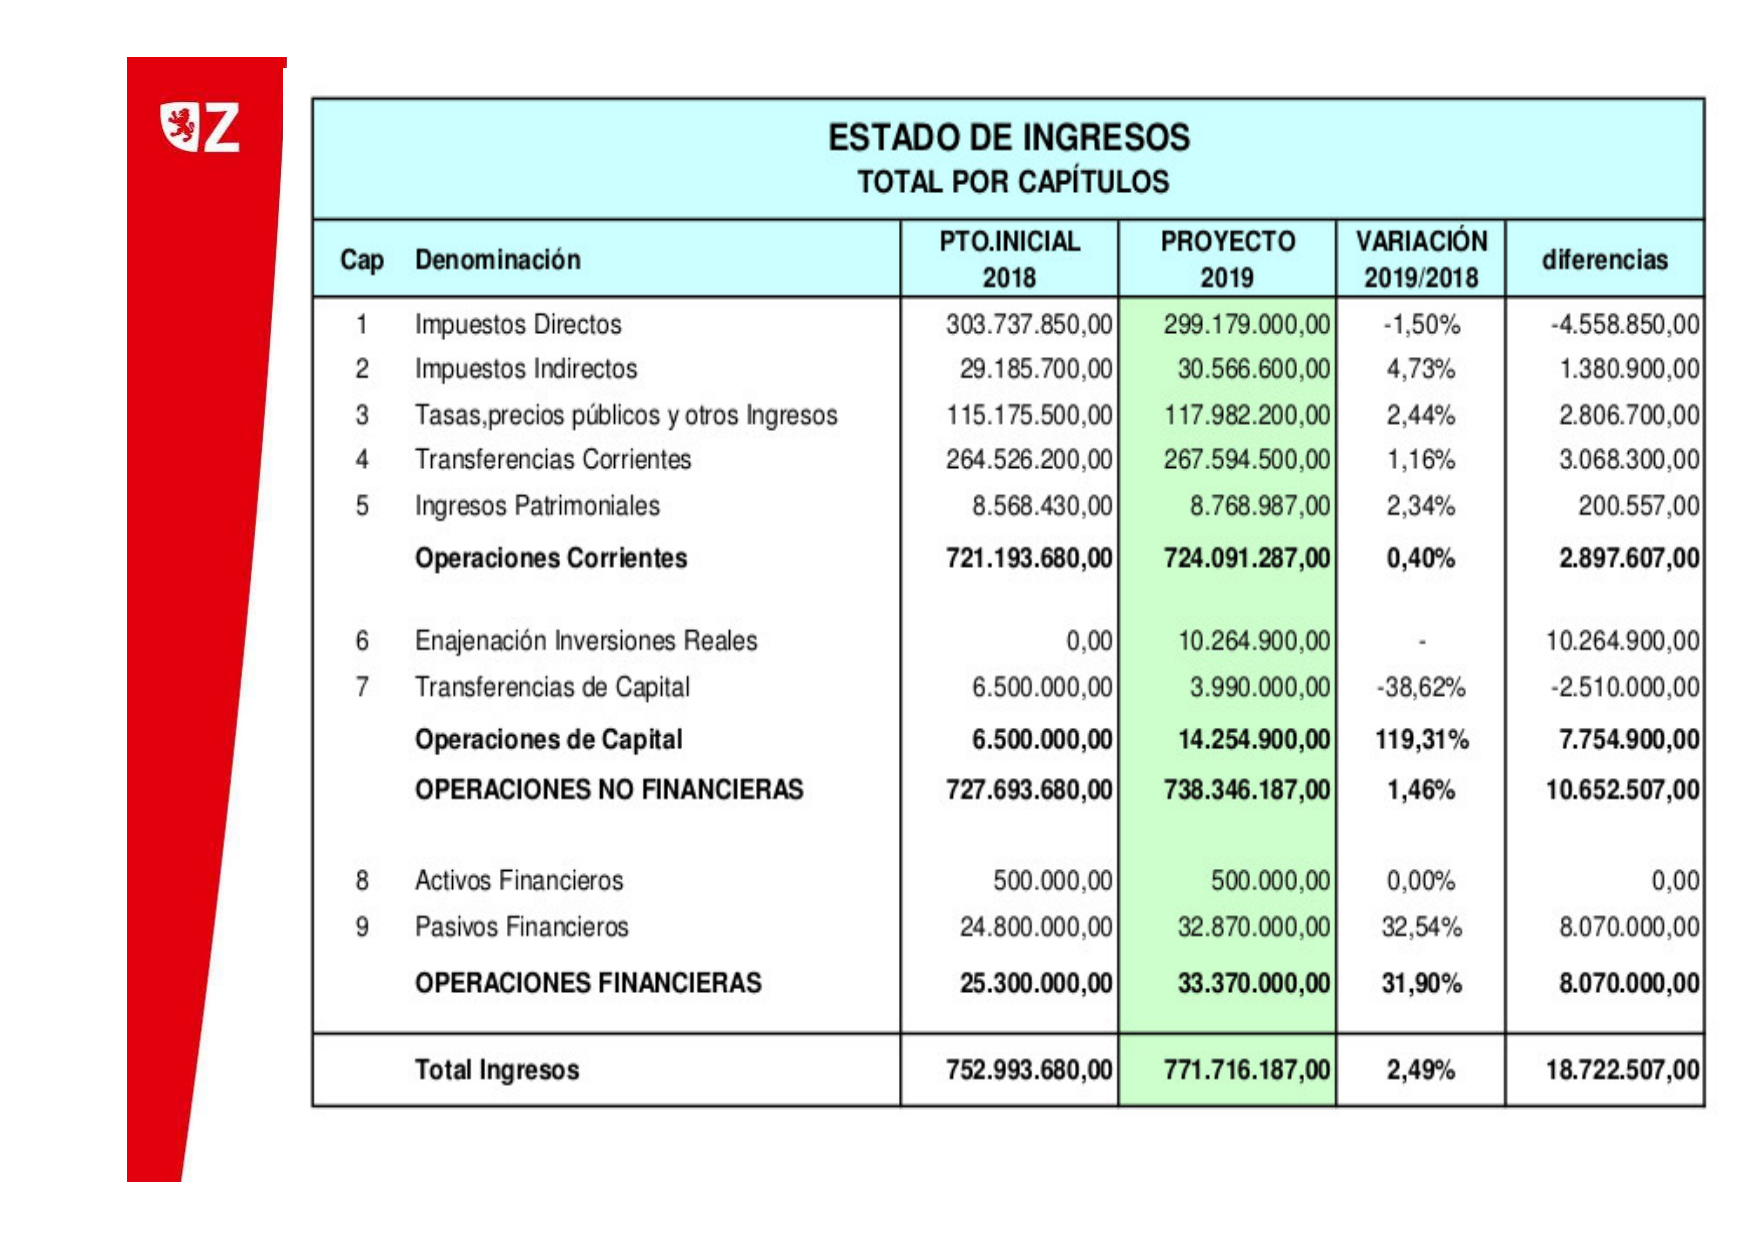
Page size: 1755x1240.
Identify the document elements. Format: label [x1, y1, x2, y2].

picture [127, 57, 1736, 1182]
